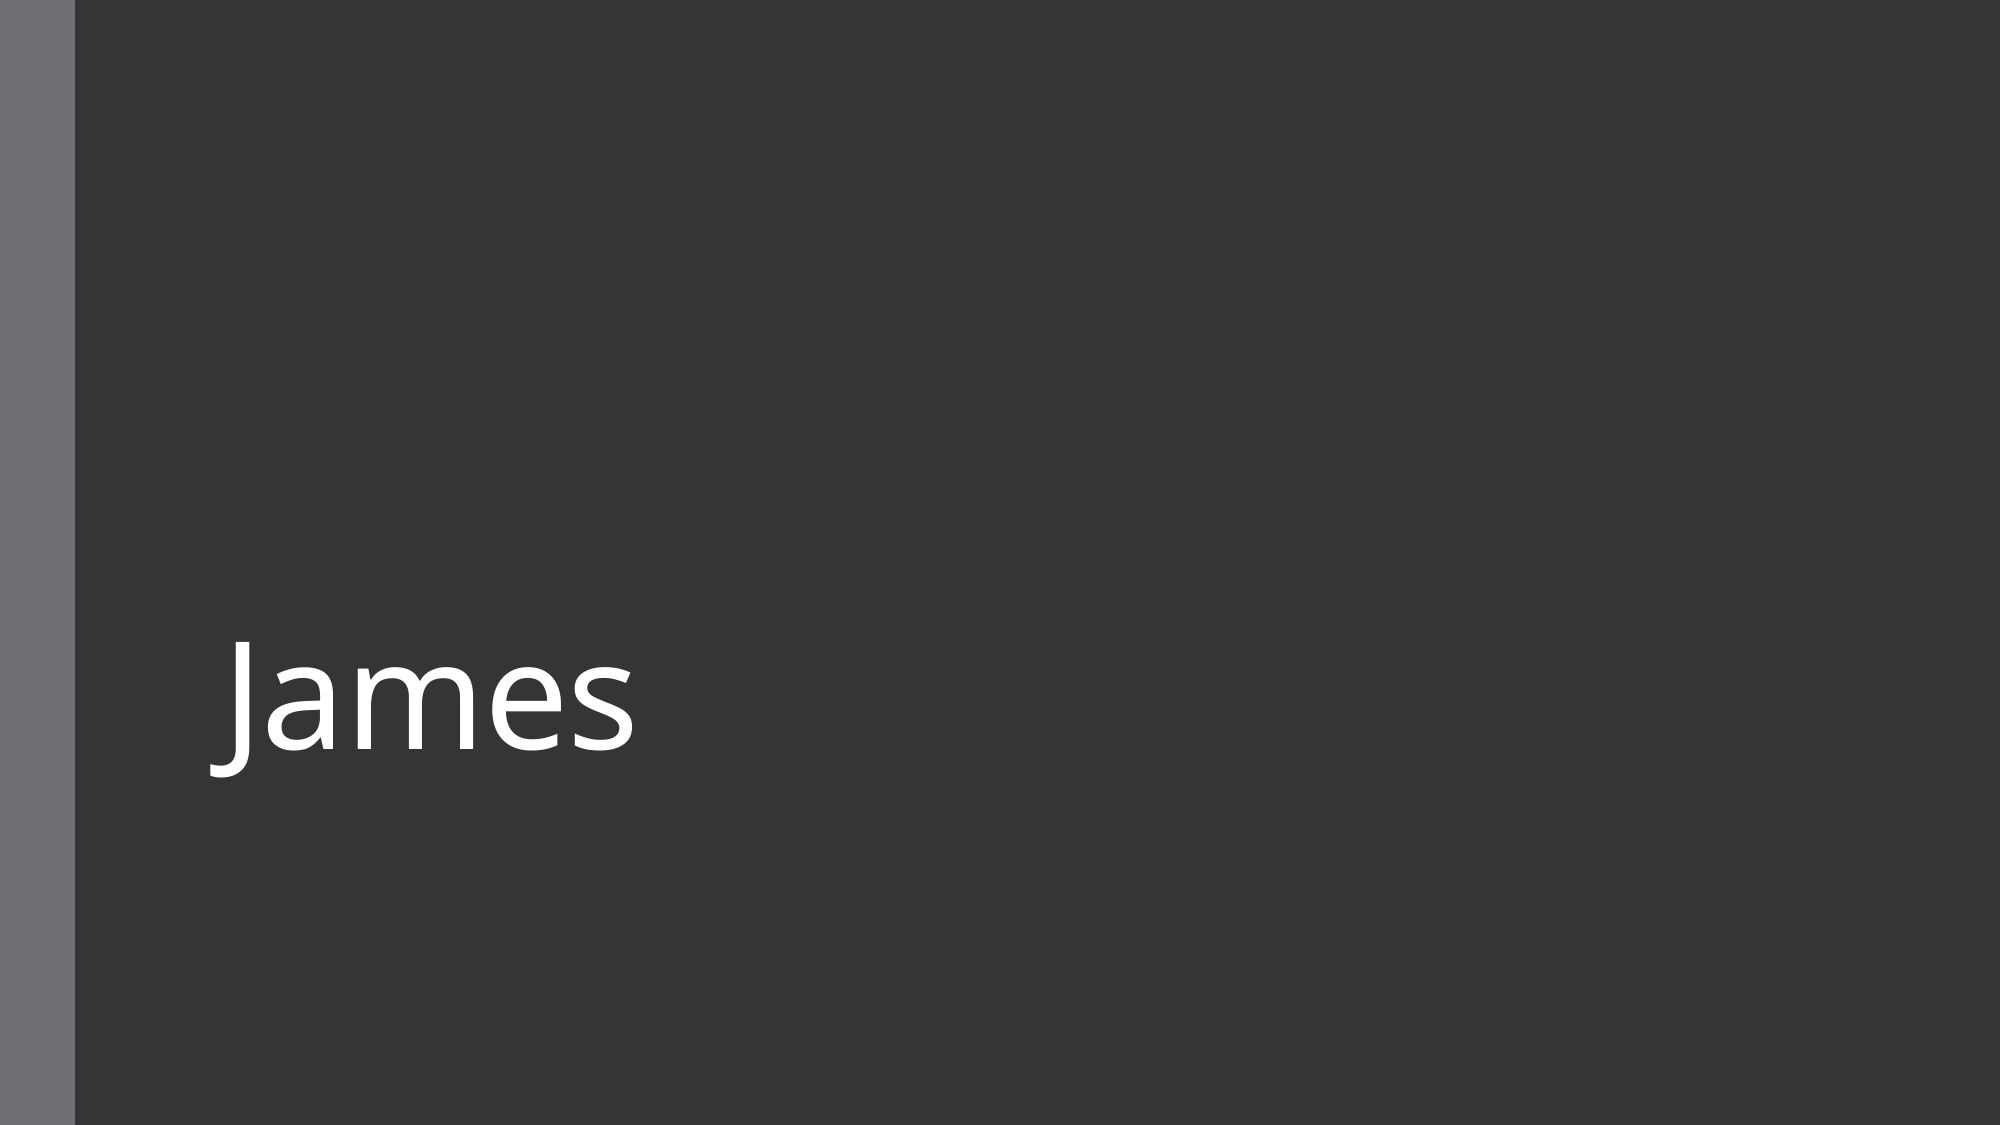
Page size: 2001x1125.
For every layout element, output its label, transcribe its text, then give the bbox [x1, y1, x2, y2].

title James [206, 124, 1752, 788]
